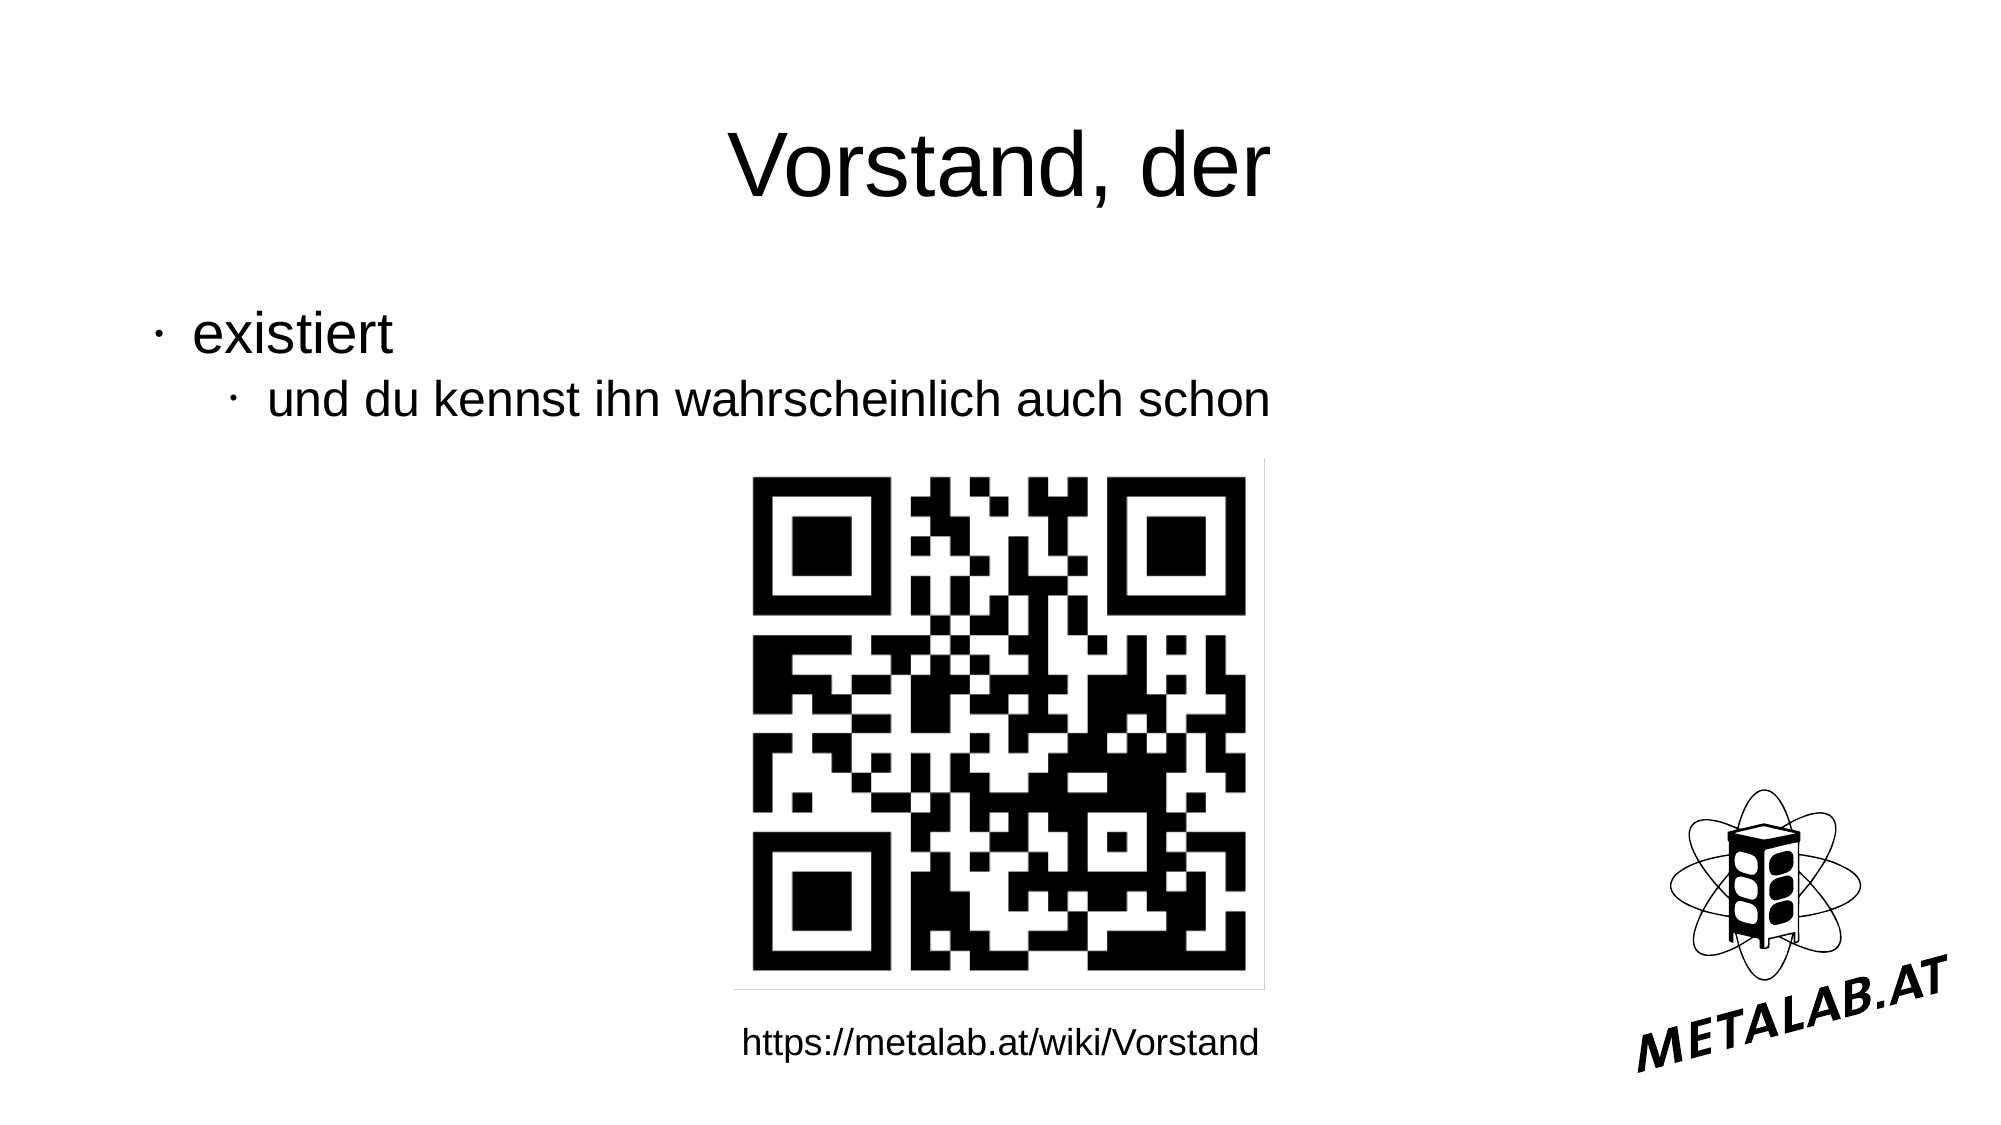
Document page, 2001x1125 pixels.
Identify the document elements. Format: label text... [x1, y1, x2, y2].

title Vorstand, der [137, 59, 1863, 278]
text_box https://metalab.at/wiki/Vorstand [625, 1013, 1377, 1074]
picture [734, 458, 1266, 991]
list existiert und du kennst ihn wahrscheinlich auch schon [137, 299, 1863, 1014]
